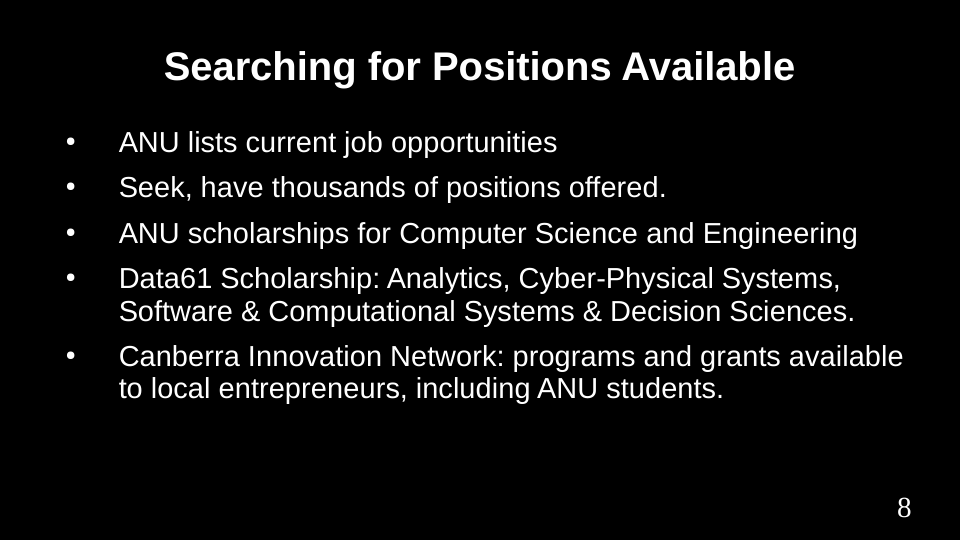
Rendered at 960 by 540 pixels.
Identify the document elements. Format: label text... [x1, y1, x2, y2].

title Searching for Positions Available [47, 21, 912, 112]
list ANU lists current job opportunities Seek, have thousands of positions offered. ANU scholarships for Computer Science and Engineering Data61 Scholarship: Analytics, Cyber-Physical Systems, Software & Computational Systems & Decision Sciences. Canberra Innovation Network: programs and grants available to local entrepreneurs, including ANU students. [47, 126, 912, 440]
